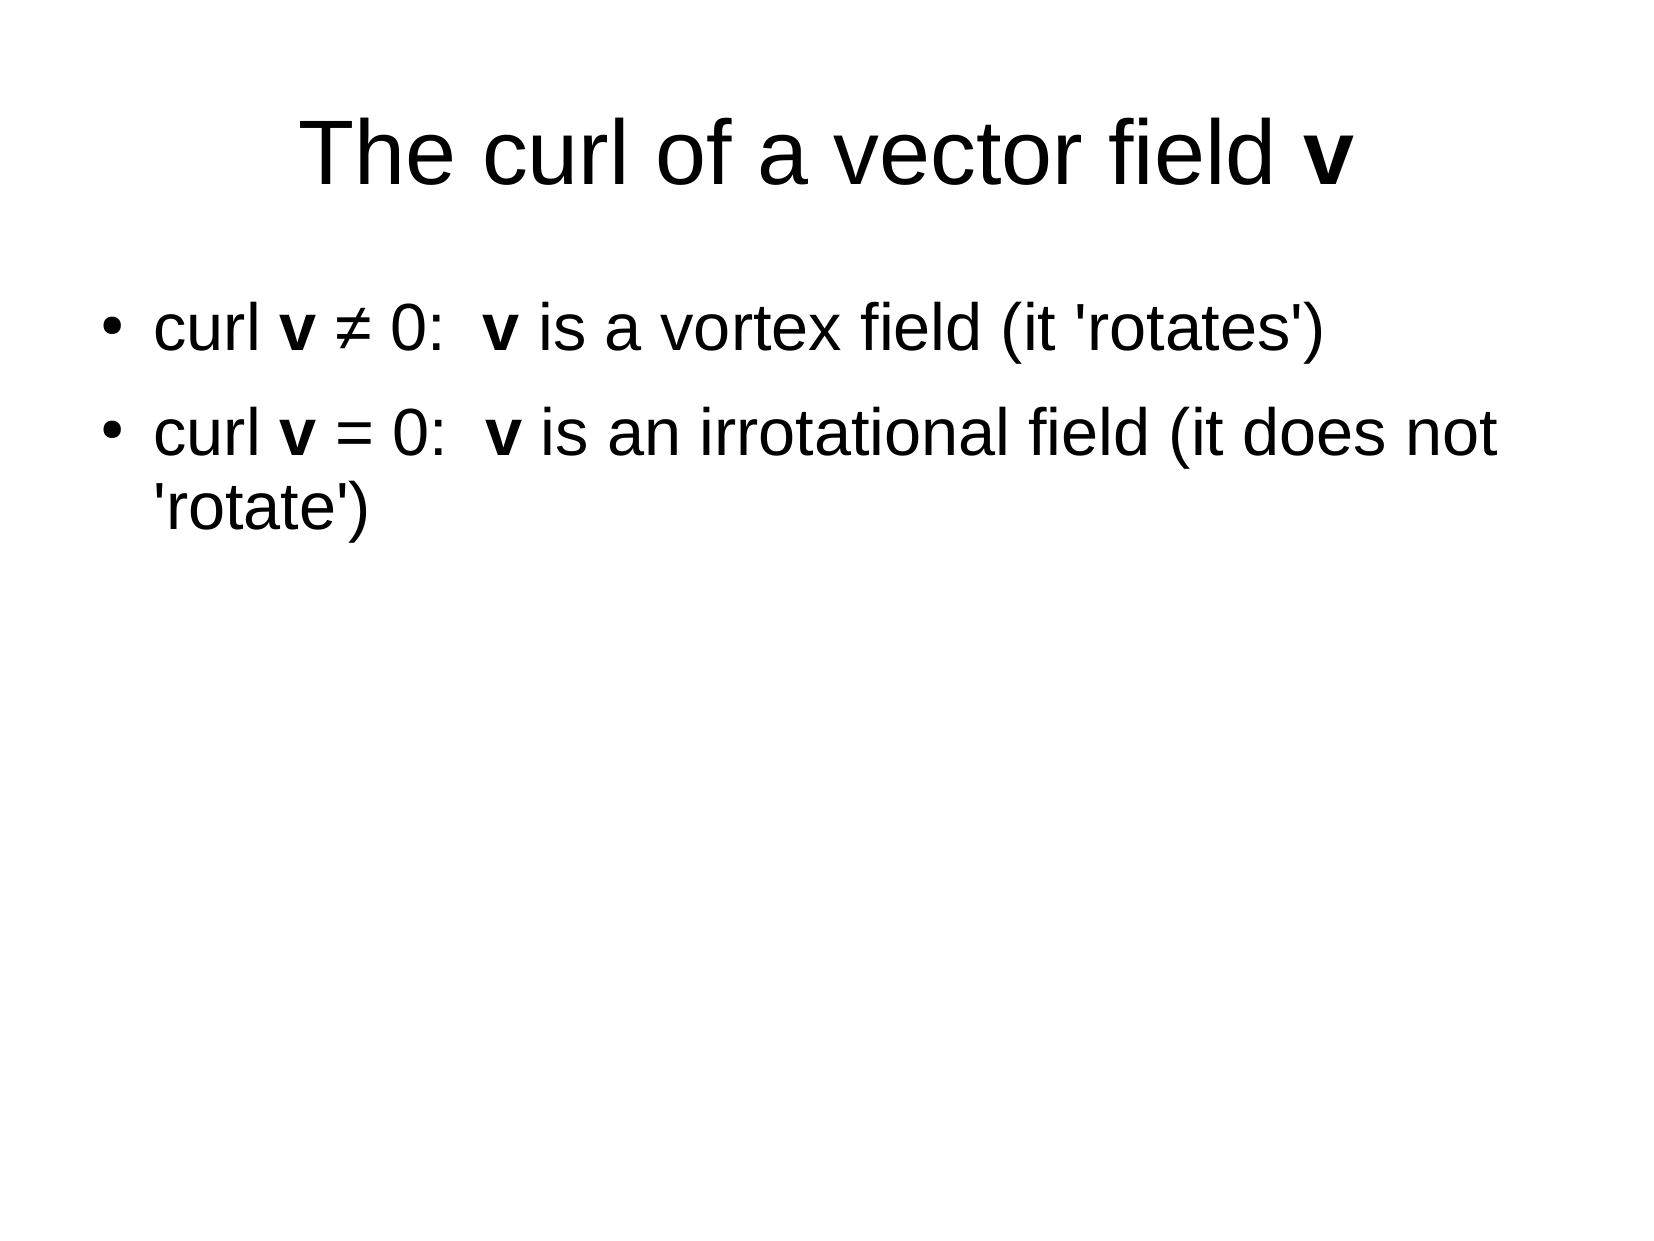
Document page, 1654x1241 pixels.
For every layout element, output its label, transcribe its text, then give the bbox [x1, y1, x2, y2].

list curl v ≠ 0: v is a vortex field (it 'rotates') curl v = 0: v is an irrotational field (it does not 'rotate') [82, 290, 1571, 1010]
title The curl of a vector field v [82, 49, 1571, 257]
